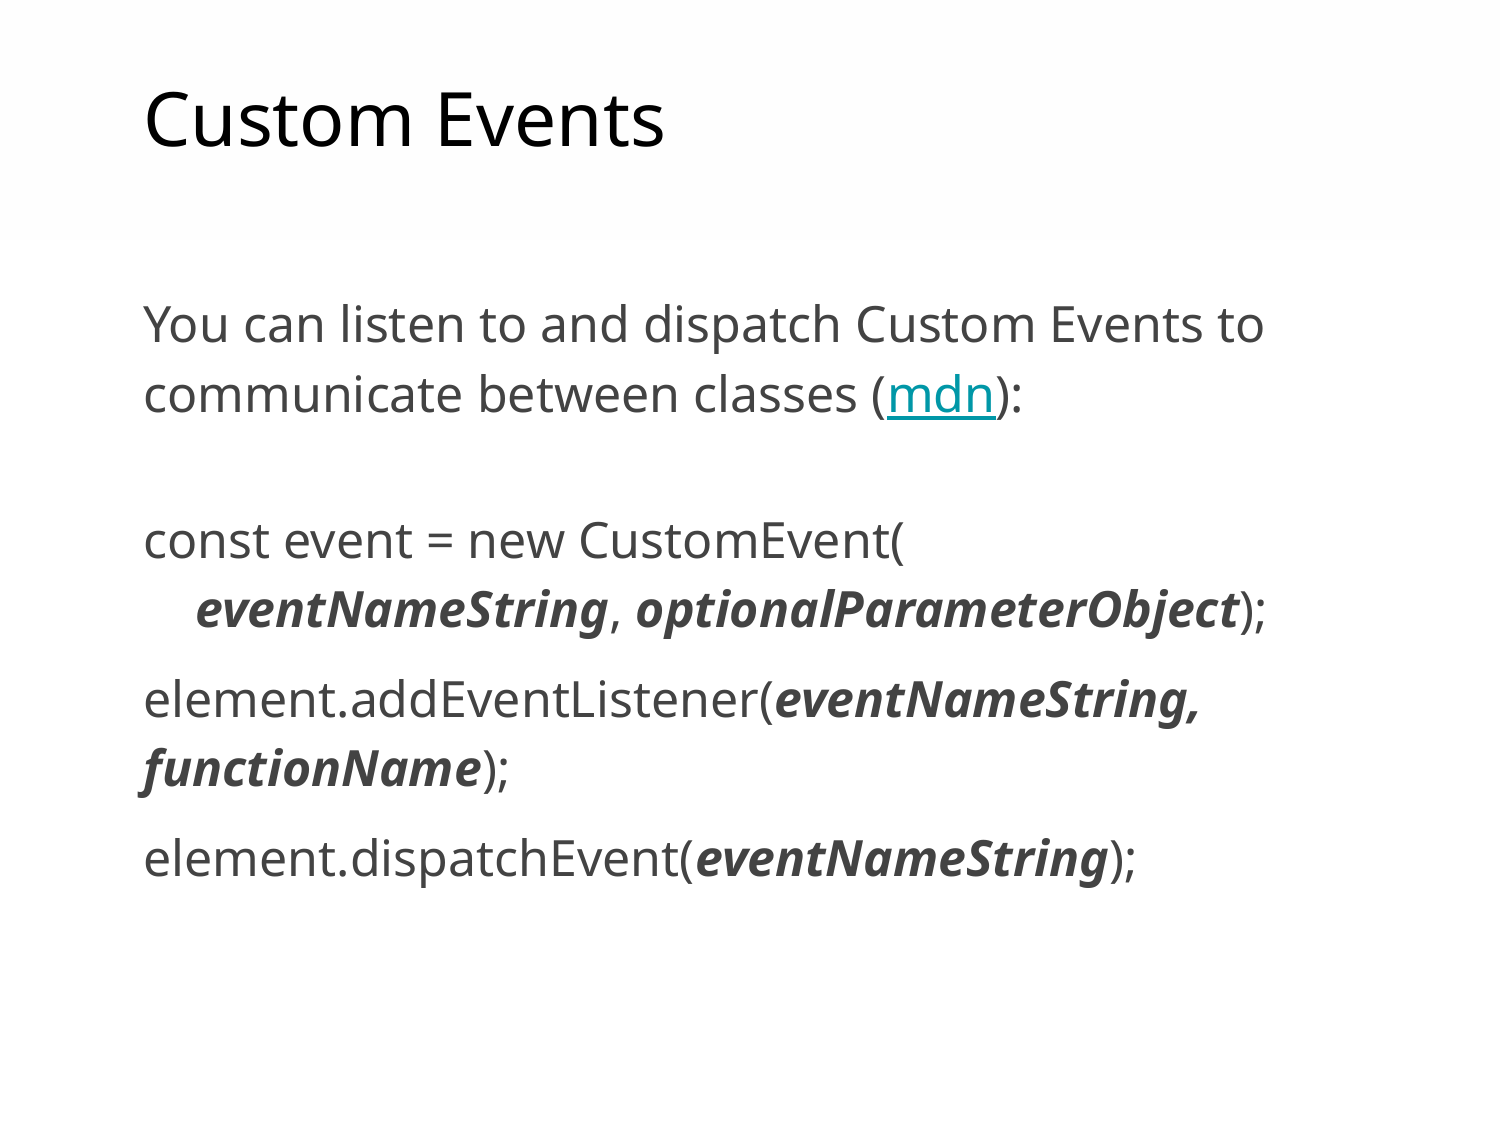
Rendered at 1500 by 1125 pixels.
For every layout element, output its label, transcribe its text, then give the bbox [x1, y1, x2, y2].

list You can listen to and dispatch Custom Events to communicate between classes (mdn): const event = new CustomEvent( eventNameString, optionalParameterObject); element.addEventListener(eventNameString, functionName); element.dispatchEvent(eventNameString); [128, 268, 1372, 1081]
title Custom Events [128, 56, 1372, 183]
